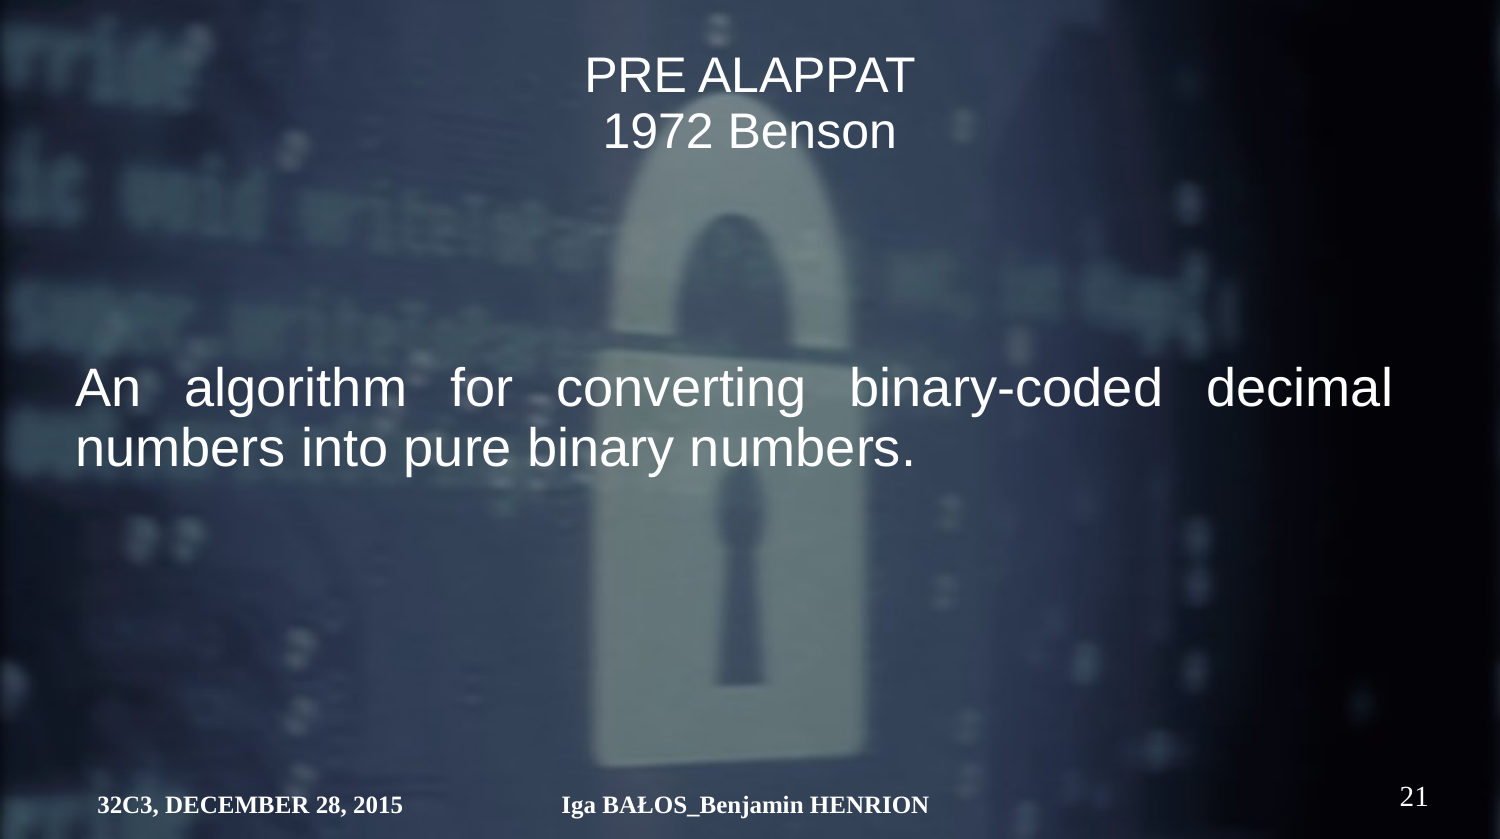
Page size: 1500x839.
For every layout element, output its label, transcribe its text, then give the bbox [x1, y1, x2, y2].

title PRE ALAPPAT 1972 Benson [74, 33, 1425, 174]
list An algorithm for converting binary-coded decimal numbers into pure binary numbers. [74, 196, 1395, 839]
picture [0, 0, 1500, 839]
